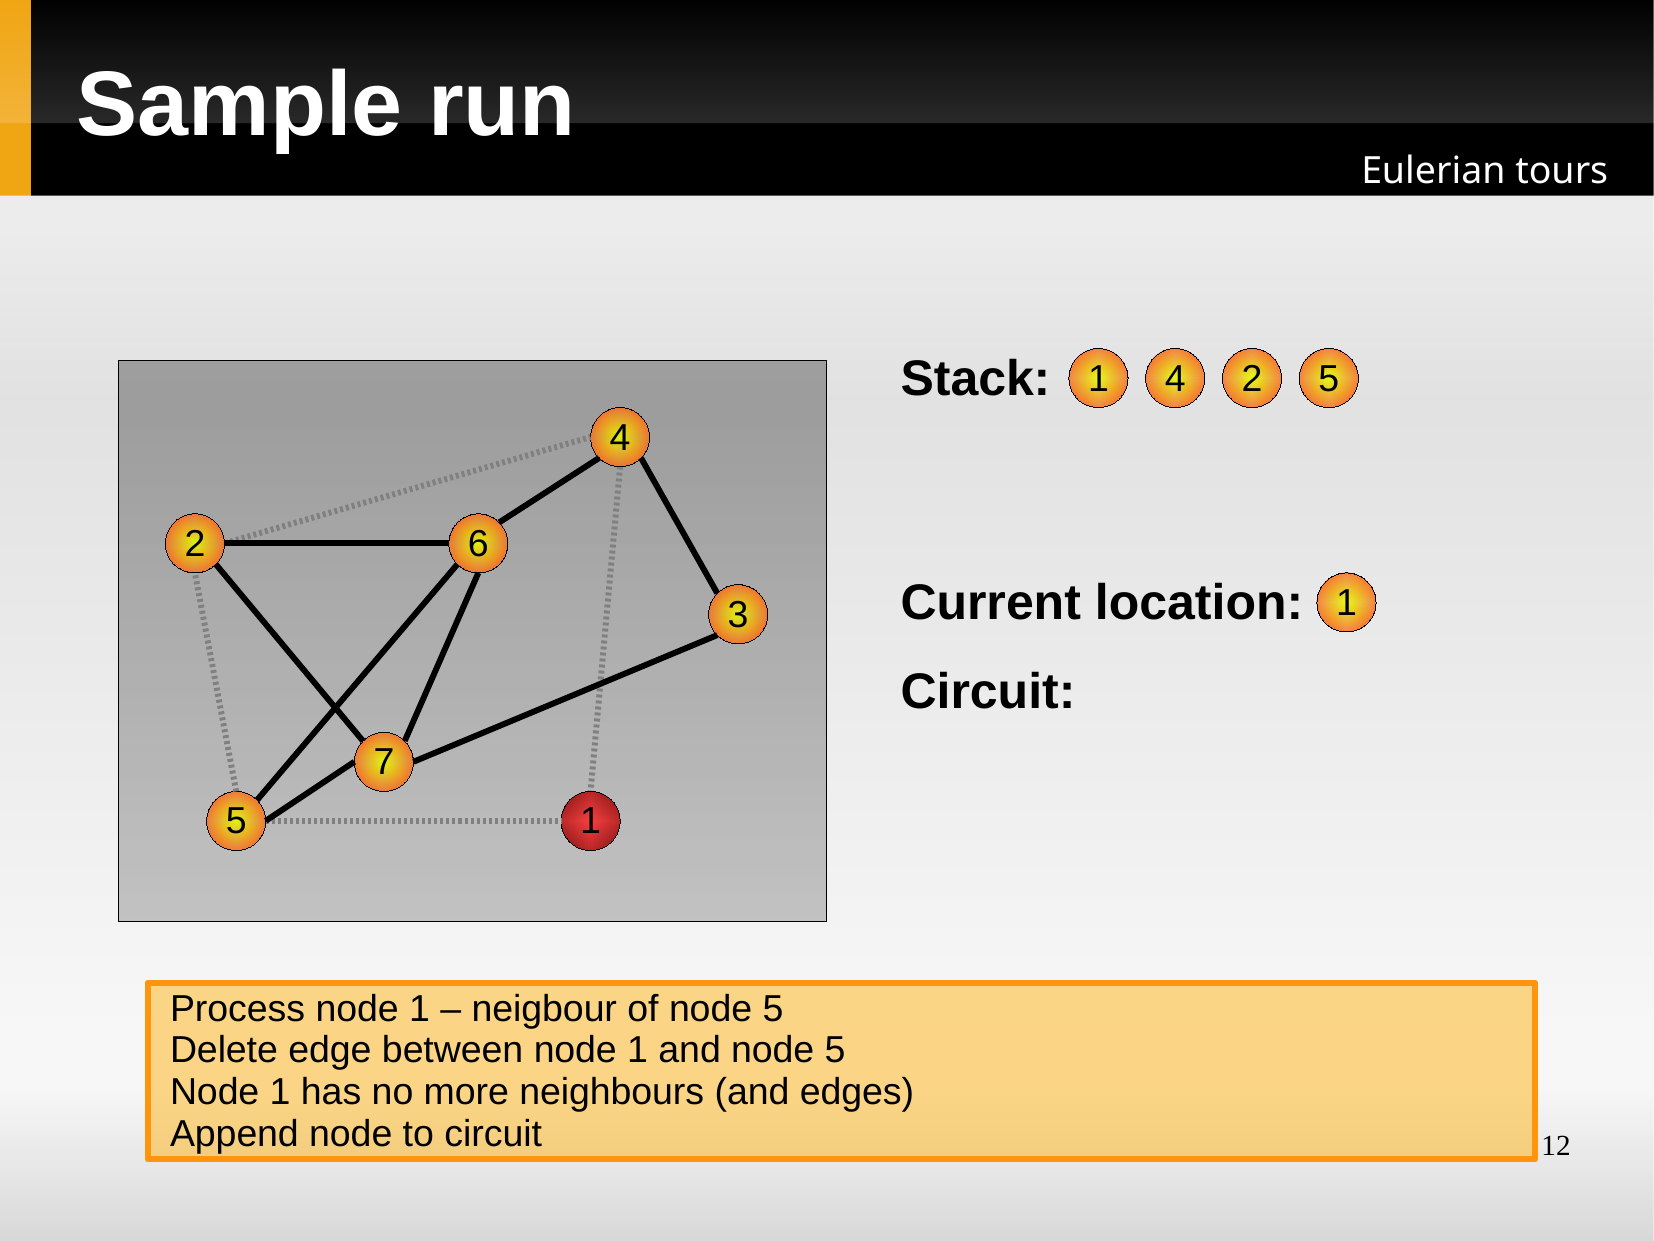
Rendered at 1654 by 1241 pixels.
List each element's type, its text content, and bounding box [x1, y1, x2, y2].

text_box 1 [1068, 348, 1129, 408]
text_box 7 [354, 732, 414, 792]
text_box Circuit: [885, 655, 1093, 727]
text_box 2 [165, 513, 225, 573]
text_box 2 [1222, 348, 1282, 408]
text_box Current location: [885, 567, 1359, 638]
text_box 1 [561, 791, 621, 851]
text_box Stack: [885, 342, 1123, 414]
text_box 3 [708, 584, 768, 644]
text_box 4 [590, 407, 650, 467]
title Sample run [76, 0, 1565, 208]
text_box 6 [448, 513, 508, 573]
text_box 4 [1145, 348, 1205, 408]
text_box [118, 360, 827, 922]
text_box 5 [206, 791, 266, 851]
picture [0, 0, 1654, 1241]
text_box 5 [1299, 348, 1359, 408]
text_box 1 [1316, 572, 1377, 632]
text_box Process node 1 – neigbour of node 5 Delete edge between node 1 and node 5 Node 1 has no more neighbours (and edges) Append node to circuit [147, 982, 1536, 1160]
